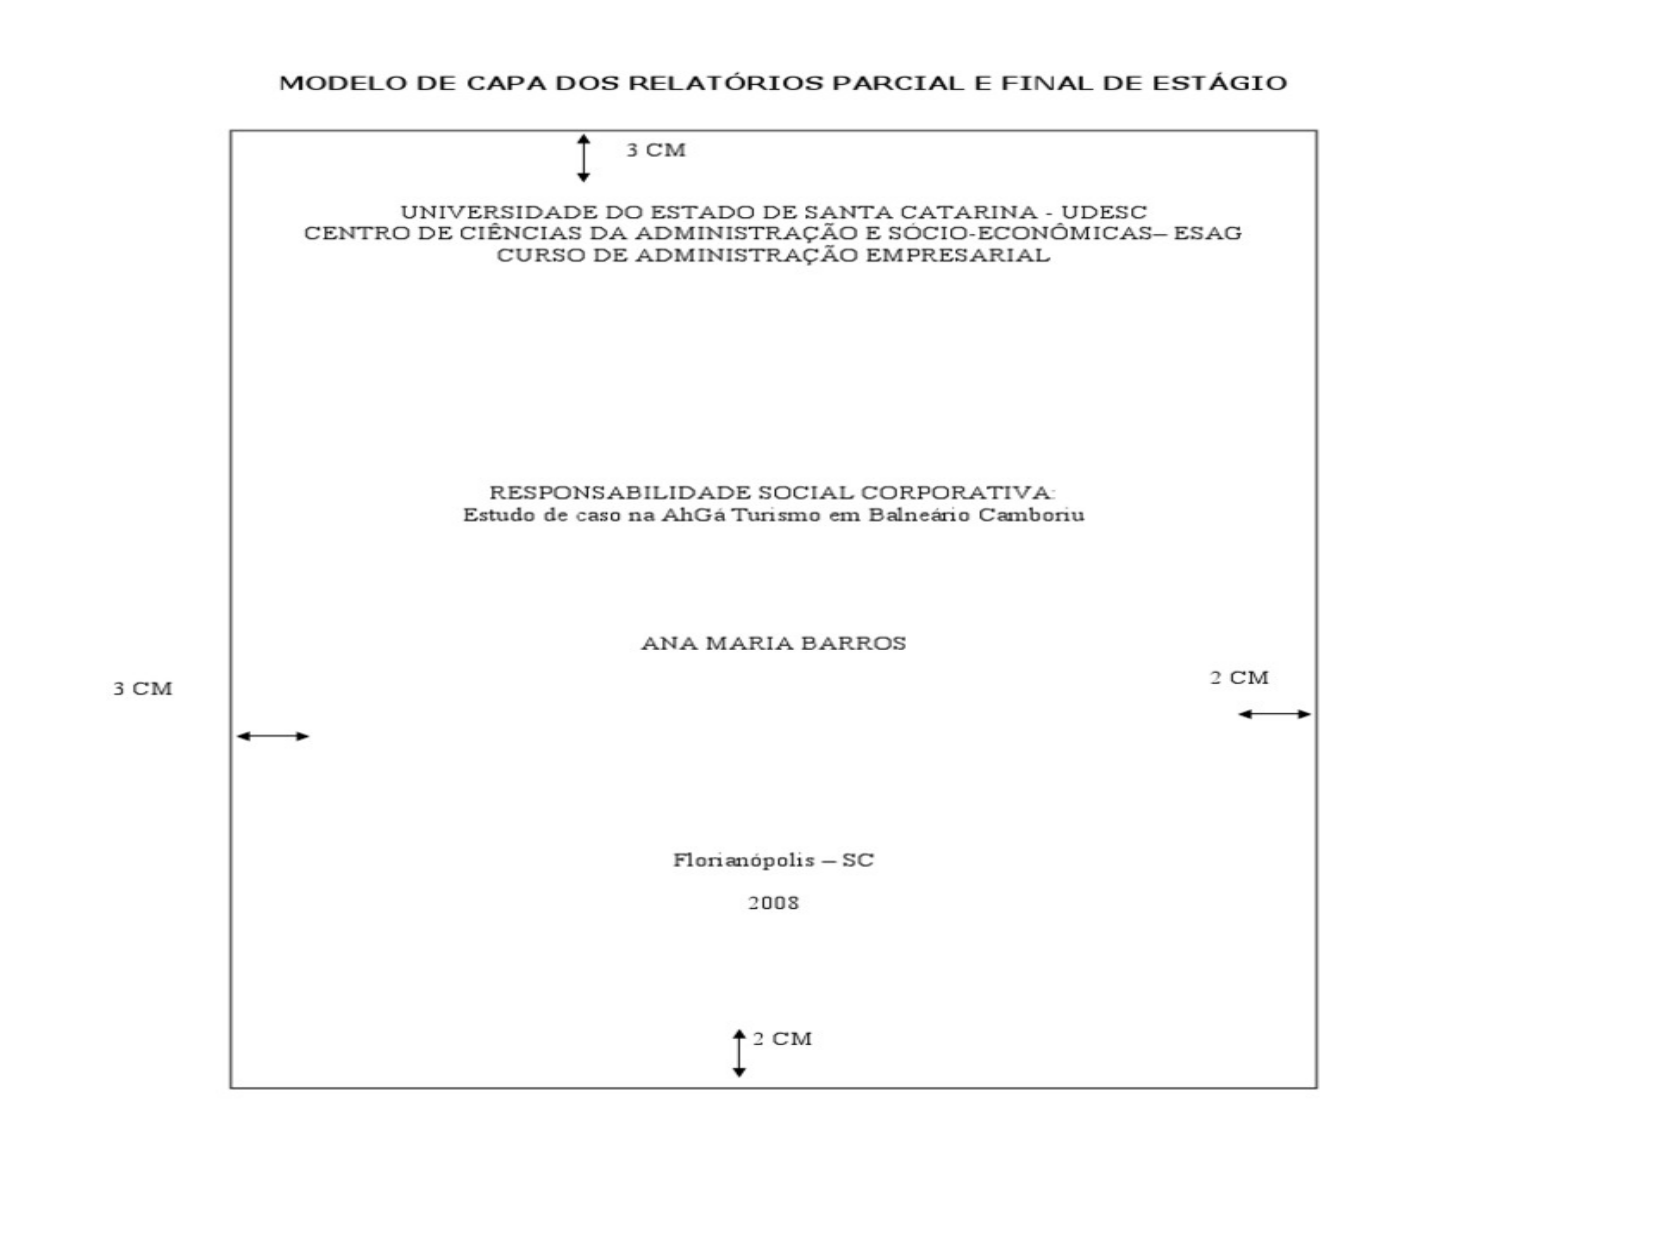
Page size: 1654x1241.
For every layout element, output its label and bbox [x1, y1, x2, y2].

picture [106, 0, 1430, 1205]
